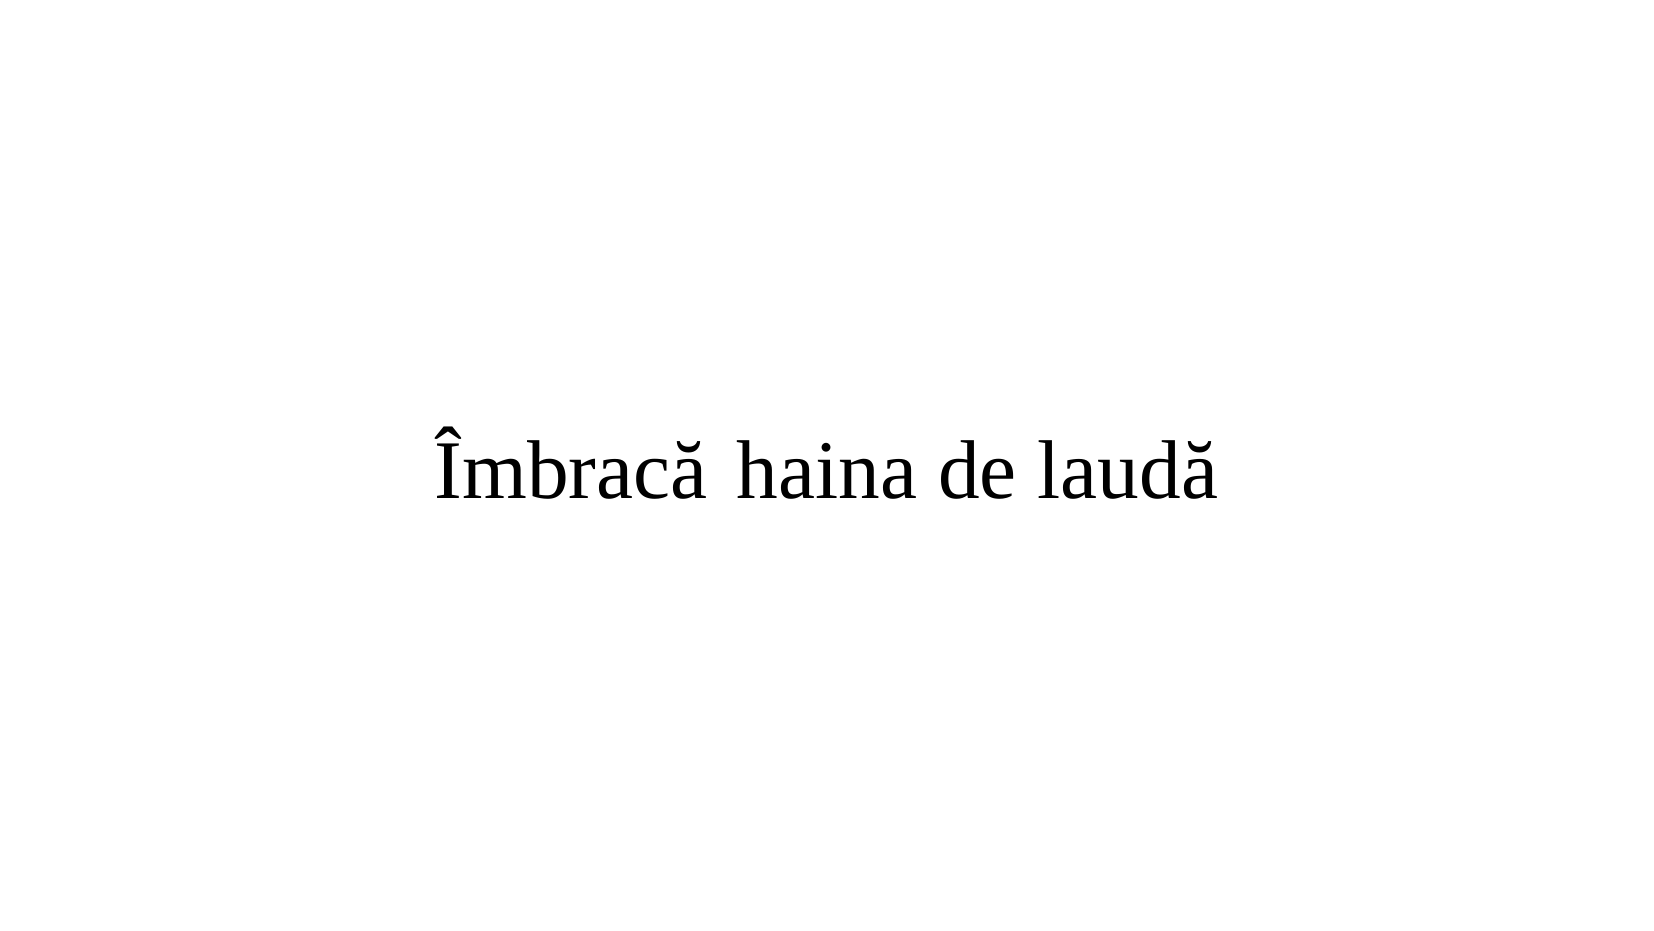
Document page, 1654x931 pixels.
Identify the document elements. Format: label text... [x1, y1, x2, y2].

title Îmbracă haina de laudă [165, 392, 1489, 549]
